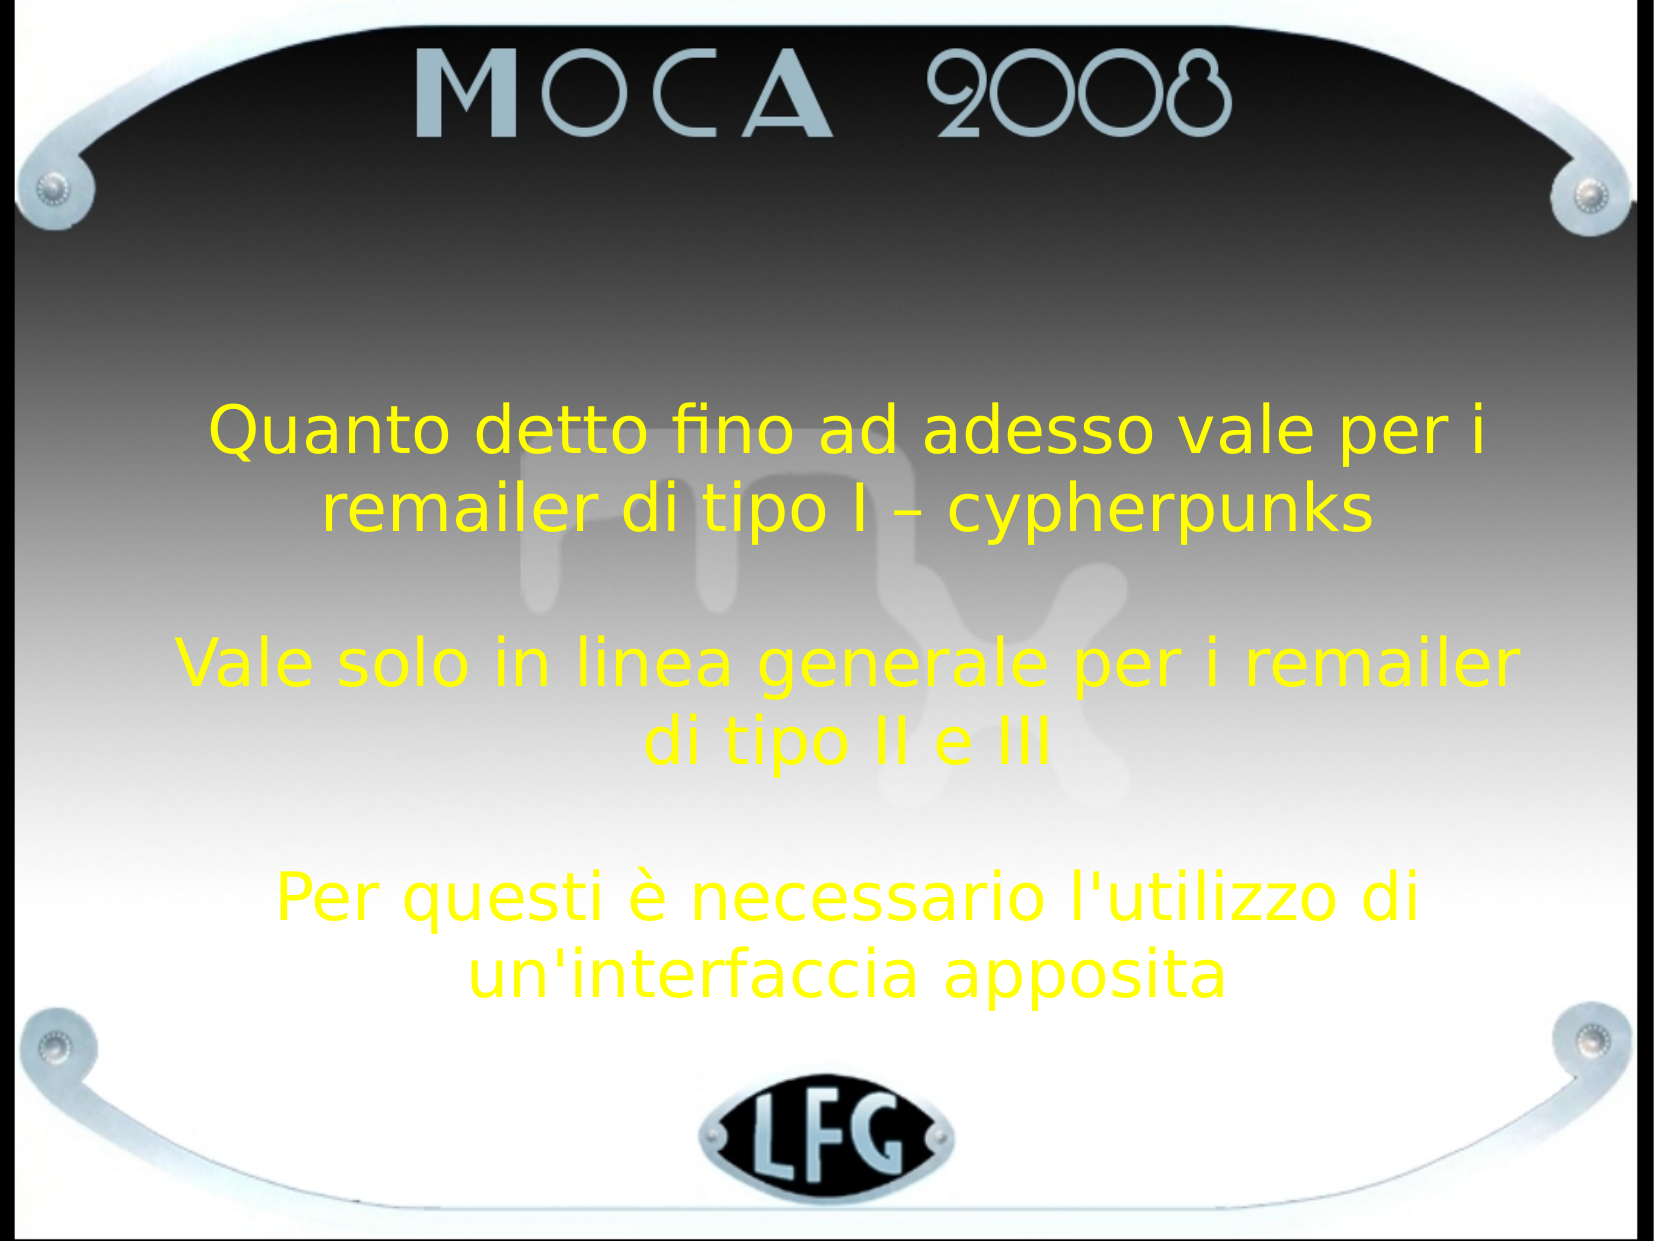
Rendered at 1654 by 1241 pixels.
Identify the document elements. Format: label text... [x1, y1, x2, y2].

text_box Quanto detto fino ad adesso vale per i remailer di tipo I – cypherpunks Vale solo in linea generale per i remailer di tipo II e III Per questi è necessario l'utilizzo di un'interfaccia apposita [159, 383, 1538, 1021]
picture [0, 0, 1654, 1241]
